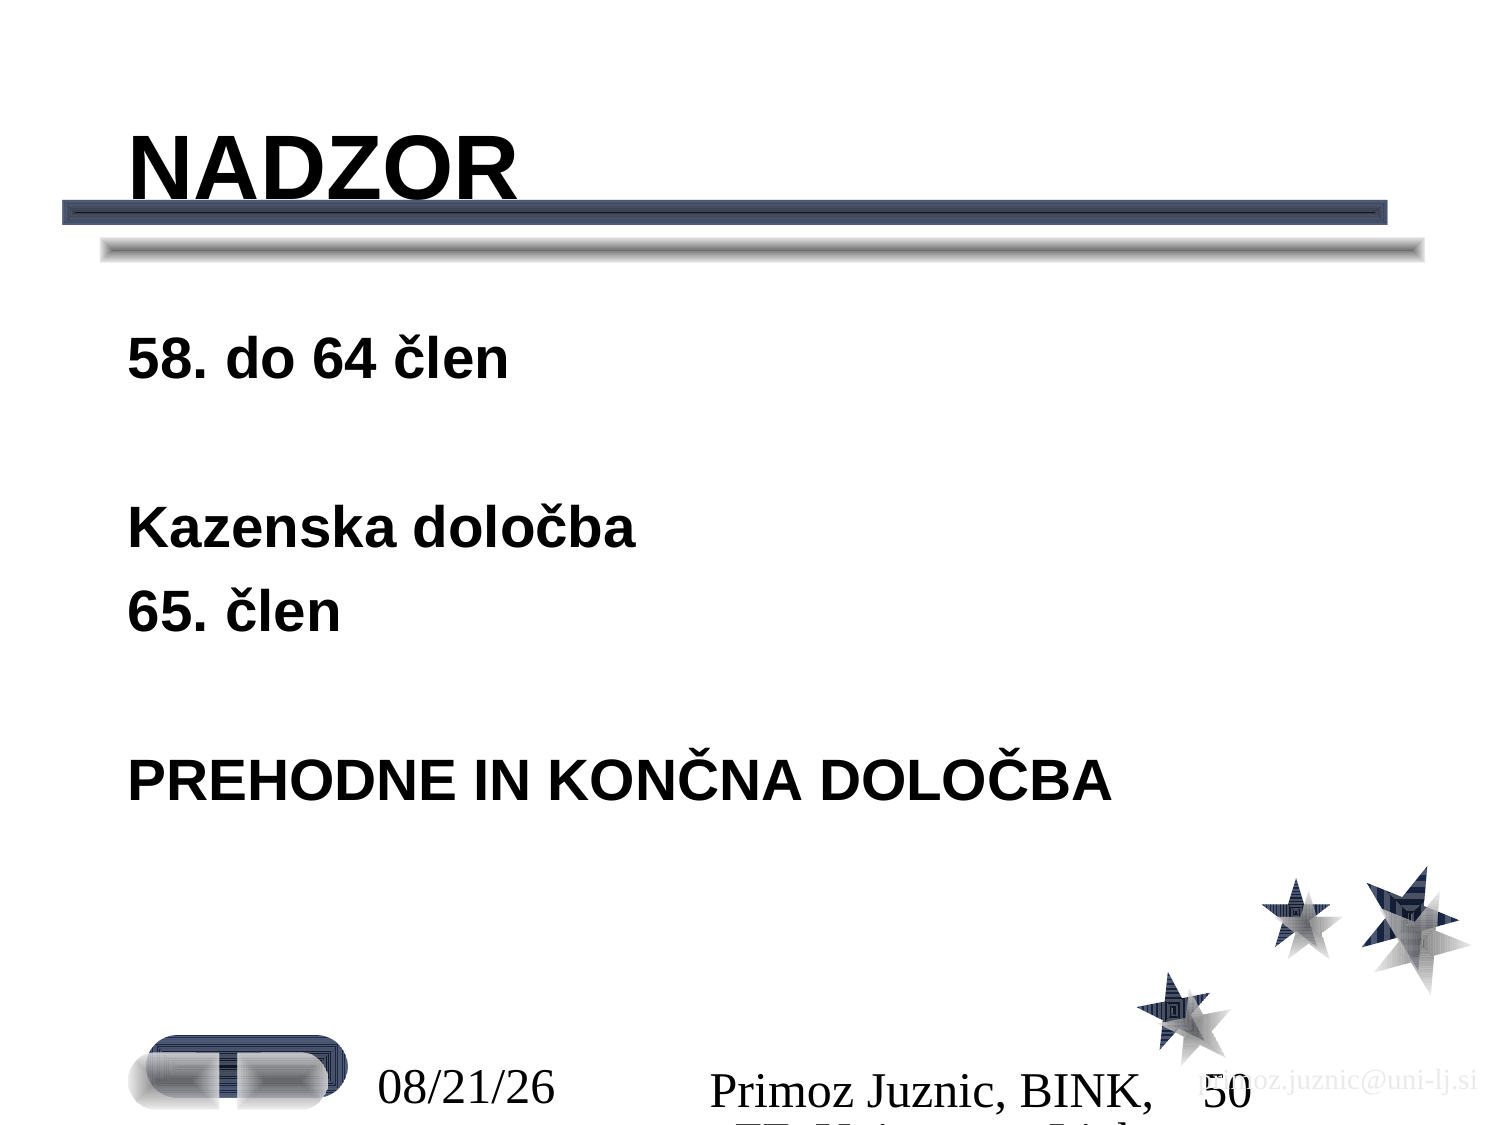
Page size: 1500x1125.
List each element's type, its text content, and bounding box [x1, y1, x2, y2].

title NADZOR [112, 37, 1388, 225]
list 58. do 64 člen Kazenska določba 65. člen PREHODNE IN KONČNA DOLOČBA [112, 312, 1388, 988]
